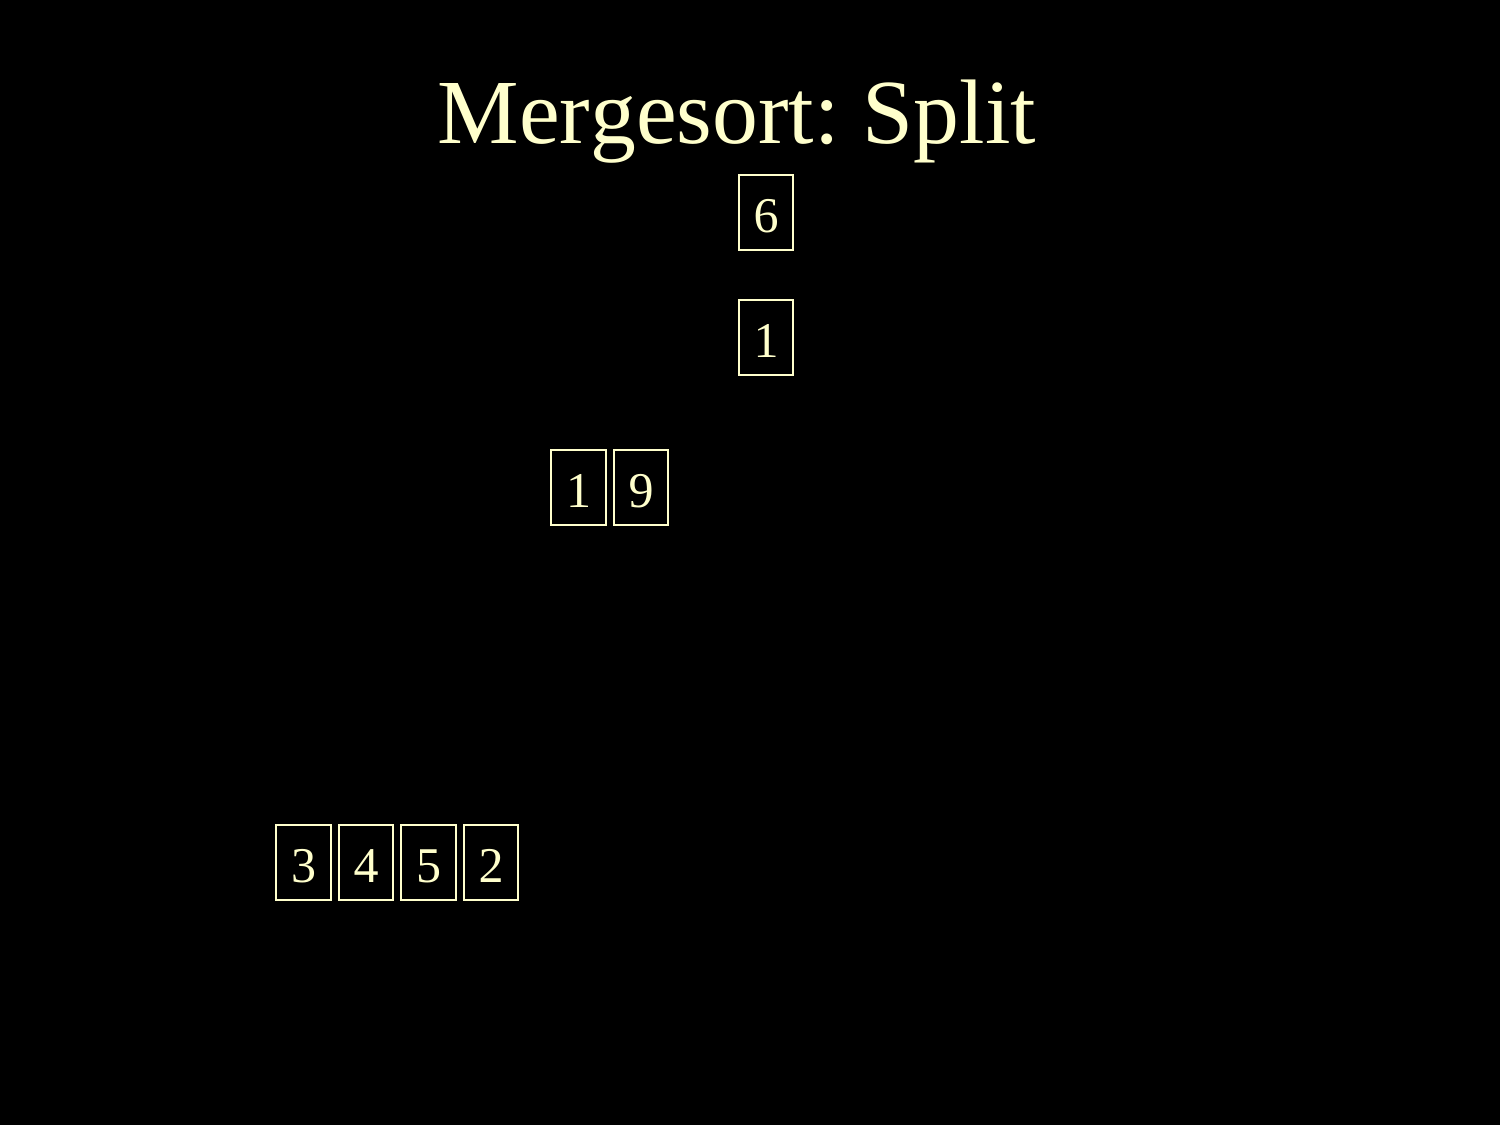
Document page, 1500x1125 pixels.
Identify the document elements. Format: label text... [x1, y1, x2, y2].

text_box 9 [613, 449, 669, 526]
text_box 4 [338, 824, 394, 901]
text_box 2 [463, 824, 519, 901]
text_box 5 [401, 824, 456, 901]
text_box 1 [551, 449, 606, 526]
title Mergesort: Split [8, 50, 1467, 176]
text_box 1 [738, 299, 794, 376]
text_box 3 [276, 824, 331, 901]
text_box 6 [738, 174, 794, 251]
